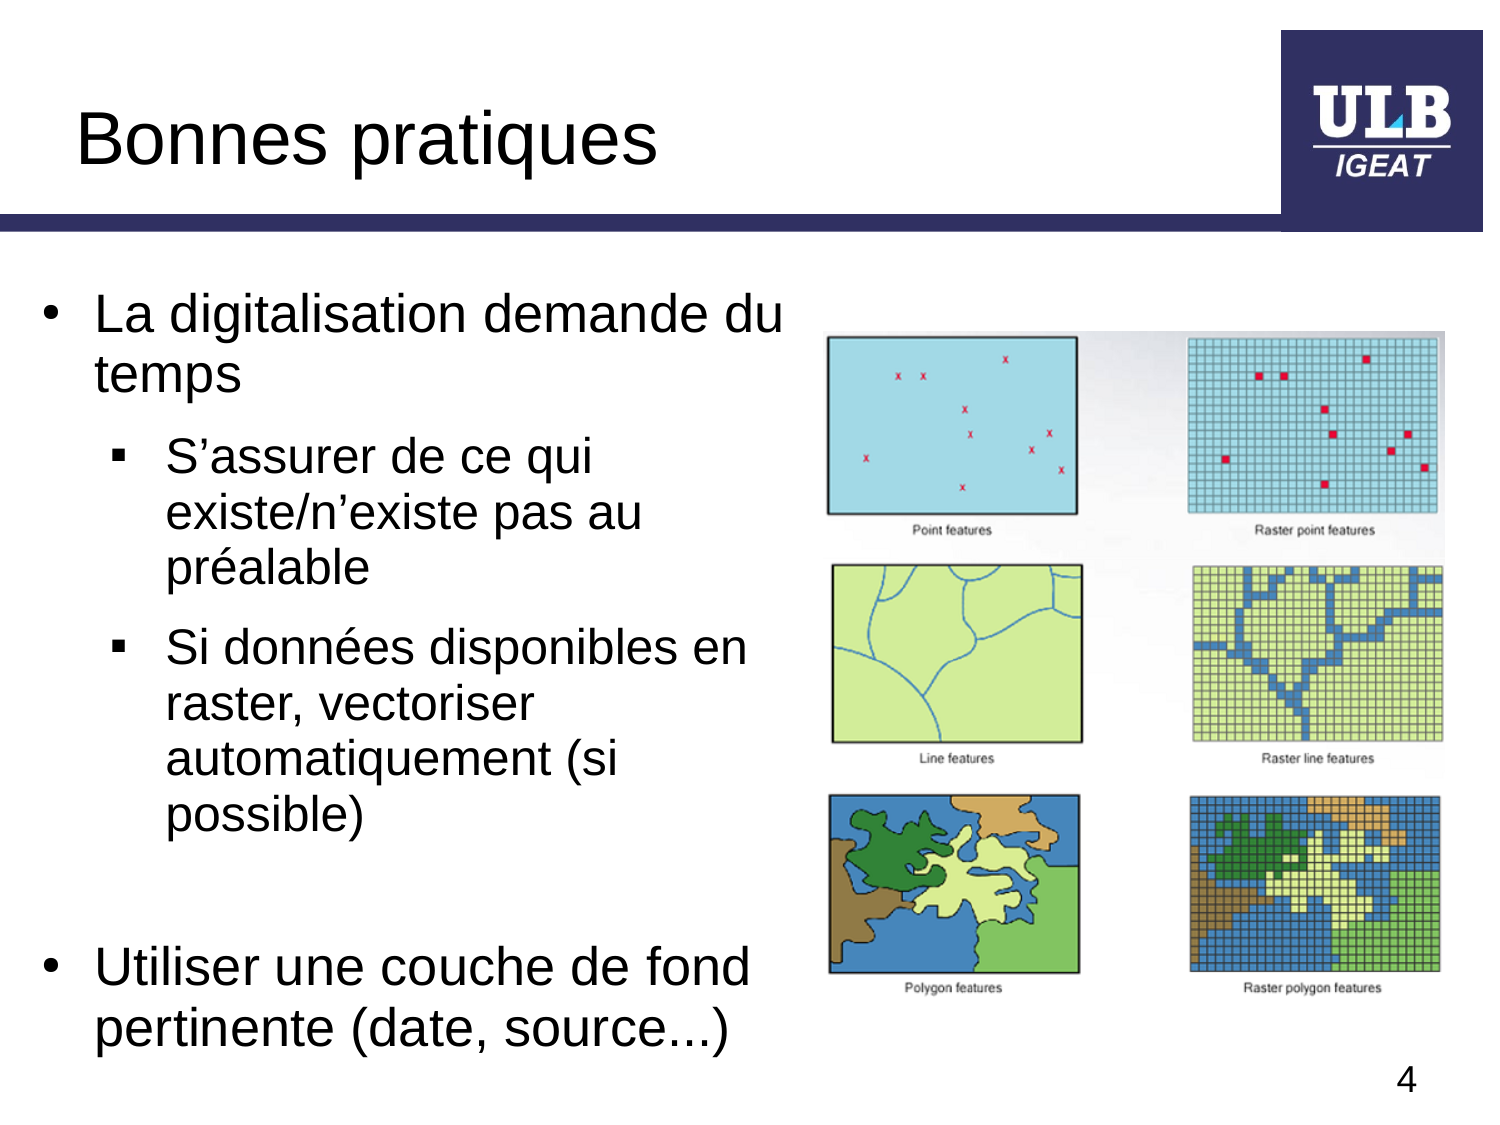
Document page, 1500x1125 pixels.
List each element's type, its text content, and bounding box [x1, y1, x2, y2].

list La digitalisation demande du temps S’assurer de ce qui existe/n’existe pas au préalable Si données disponibles en raster, vectoriser automatiquement (si possible) Utiliser une couche de fond pertinente (date, source...) [23, 283, 804, 1111]
title Bonnes pratiques [75, 44, 1425, 233]
picture [1281, 30, 1483, 232]
picture [803, 318, 1477, 1004]
